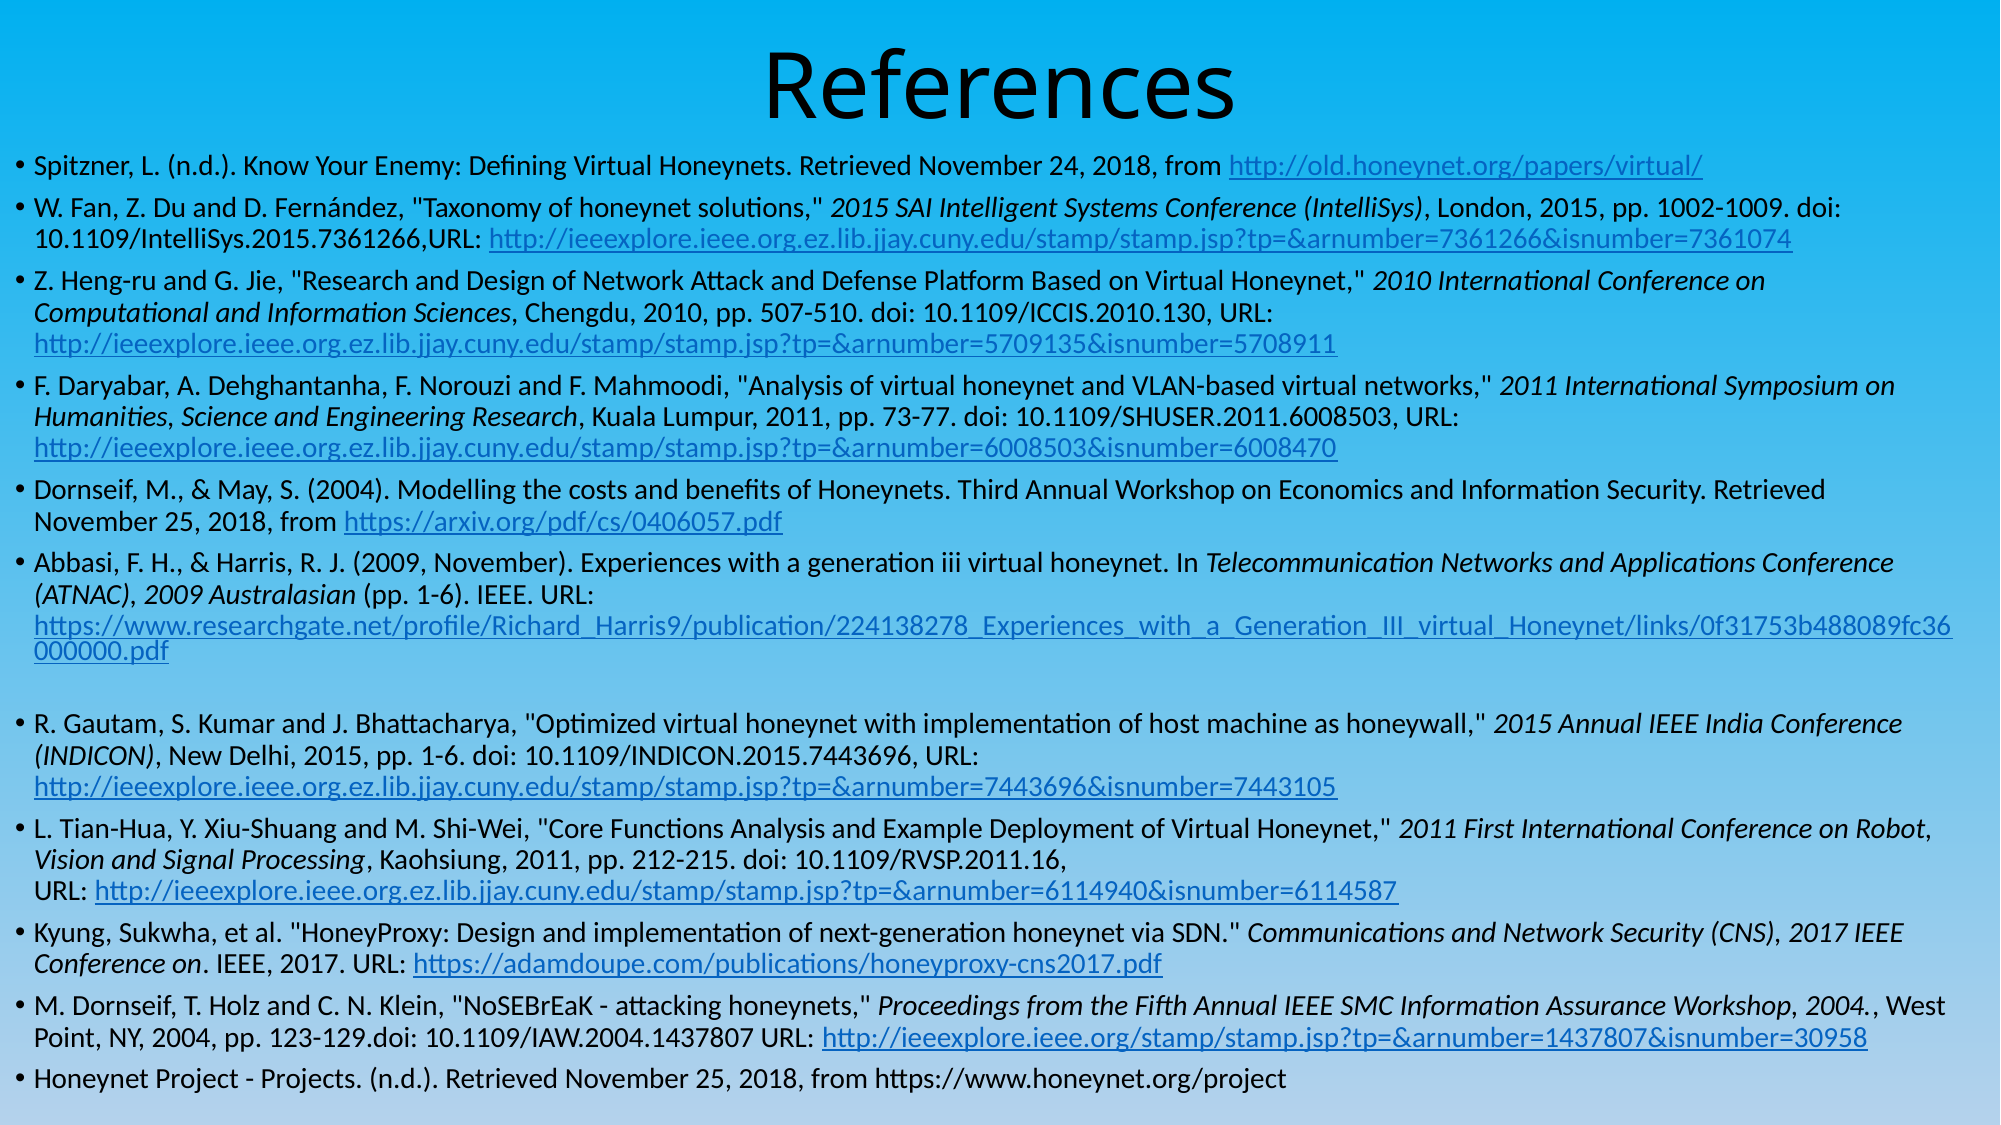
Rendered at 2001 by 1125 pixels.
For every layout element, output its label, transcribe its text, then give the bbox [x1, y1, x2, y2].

title References [137, 0, 1863, 143]
list Spitzner, L. (n.d.). Know Your Enemy: Defining Virtual Honeynets. Retrieved November 24, 2018, from http://old.honeynet.org/papers/virtual/ W. Fan, Z. Du and D. Fernández, "Taxonomy of honeynet solutions," 2015 SAI Intelligent Systems Conference (IntelliSys), London, 2015, pp. 1002-1009. doi: 10.1109/IntelliSys.2015.7361266,URL: http://ieeexplore.ieee.org.ez.lib.jjay.cuny.edu/stamp/stamp.jsp?tp=&arnumber=7361266&isnumber=7361074 Z. Heng-ru and G. Jie, "Research and Design of Network Attack and Defense Platform Based on Virtual Honeynet," 2010 International Conference on Computational and Information Sciences, Chengdu, 2010, pp. 507-510. doi: 10.1109/ICCIS.2010.130, URL: http://ieeexplore.ieee.org.ez.lib.jjay.cuny.edu/stamp/stamp.jsp?tp=&arnumber=5709135&isnumber=5708911 F. Daryabar, A. Dehghantanha, F. Norouzi and F. Mahmoodi, "Analysis of virtual honeynet and VLAN-based virtual networks," 2011 International Symposium on Humanities, Science and Engineering Research, Kuala Lumpur, 2011, pp. 73-77. doi: 10.1109/SHUSER.2011.6008503, URL: http://ieeexplore.ieee.org.ez.lib.jjay.cuny.edu/stamp/stamp.jsp?tp=&arnumber=6008503&isnumber=6008470 Dornseif, M., & May, S. (2004). Modelling the costs and benefits of Honeynets. Third Annual Workshop on Economics and Information Security. Retrieved November 25, 2018, from https://arxiv.org/pdf/cs/0406057.pdf Abbasi, F. H., & Harris, R. J. (2009, November). Experiences with a generation iii virtual honeynet. In Telecommunication Networks and Applications Conference (ATNAC), 2009 Australasian (pp. 1-6). IEEE. URL: https://www.researchgate.net/profile/Richard_Harris9/publication/224138278_Experiences_with_a_Generation_III_virtual_Honeynet/links/0f31753b488089fc36000000.pdf R. Gautam, S. Kumar and J. Bhattacharya, "Optimized virtual honeynet with implementation of host machine as honeywall," 2015 Annual IEEE India Conference (INDICON), New Delhi, 2015, pp. 1-6. doi: 10.1109/INDICON.2015.7443696, URL: http://ieeexplore.ieee.org.ez.lib.jjay.cuny.edu/stamp/stamp.jsp?tp=&arnumber=7443696&isnumber=7443105 L. Tian-Hua, Y. Xiu-Shuang and M. Shi-Wei, "Core Functions Analysis and Example Deployment of Virtual Honeynet," 2011 First International Conference on Robot, Vision and Signal Processing, Kaohsiung, 2011, pp. 212-215. doi: 10.1109/RVSP.2011.16, URL: http://ieeexplore.ieee.org.ez.lib.jjay.cuny.edu/stamp/stamp.jsp?tp=&arnumber=6114940&isnumber=6114587 Kyung, Sukwha, et al. "HoneyProxy: Design and implementation of next-generation honeynet via SDN." Communications and Network Security (CNS), 2017 IEEE Conference on. IEEE, 2017. URL: https://adamdoupe.com/publications/honeyproxy-cns2017.pdf M. Dornseif, T. Holz and C. N. Klein, "NoSEBrEaK - attacking honeynets," Proceedings from the Fifth Annual IEEE SMC Information Assurance Workshop, 2004., West Point, NY, 2004, pp. 123-129.doi: 10.1109/IAW.2004.1437807 URL: http://ieeexplore.ieee.org/stamp/stamp.jsp?tp=&arnumber=1437807&isnumber=30958 Honeynet Project - Projects. (n.d.). Retrieved November 25, 2018, from https://www.honeynet.org/project [0, 143, 1961, 1125]
